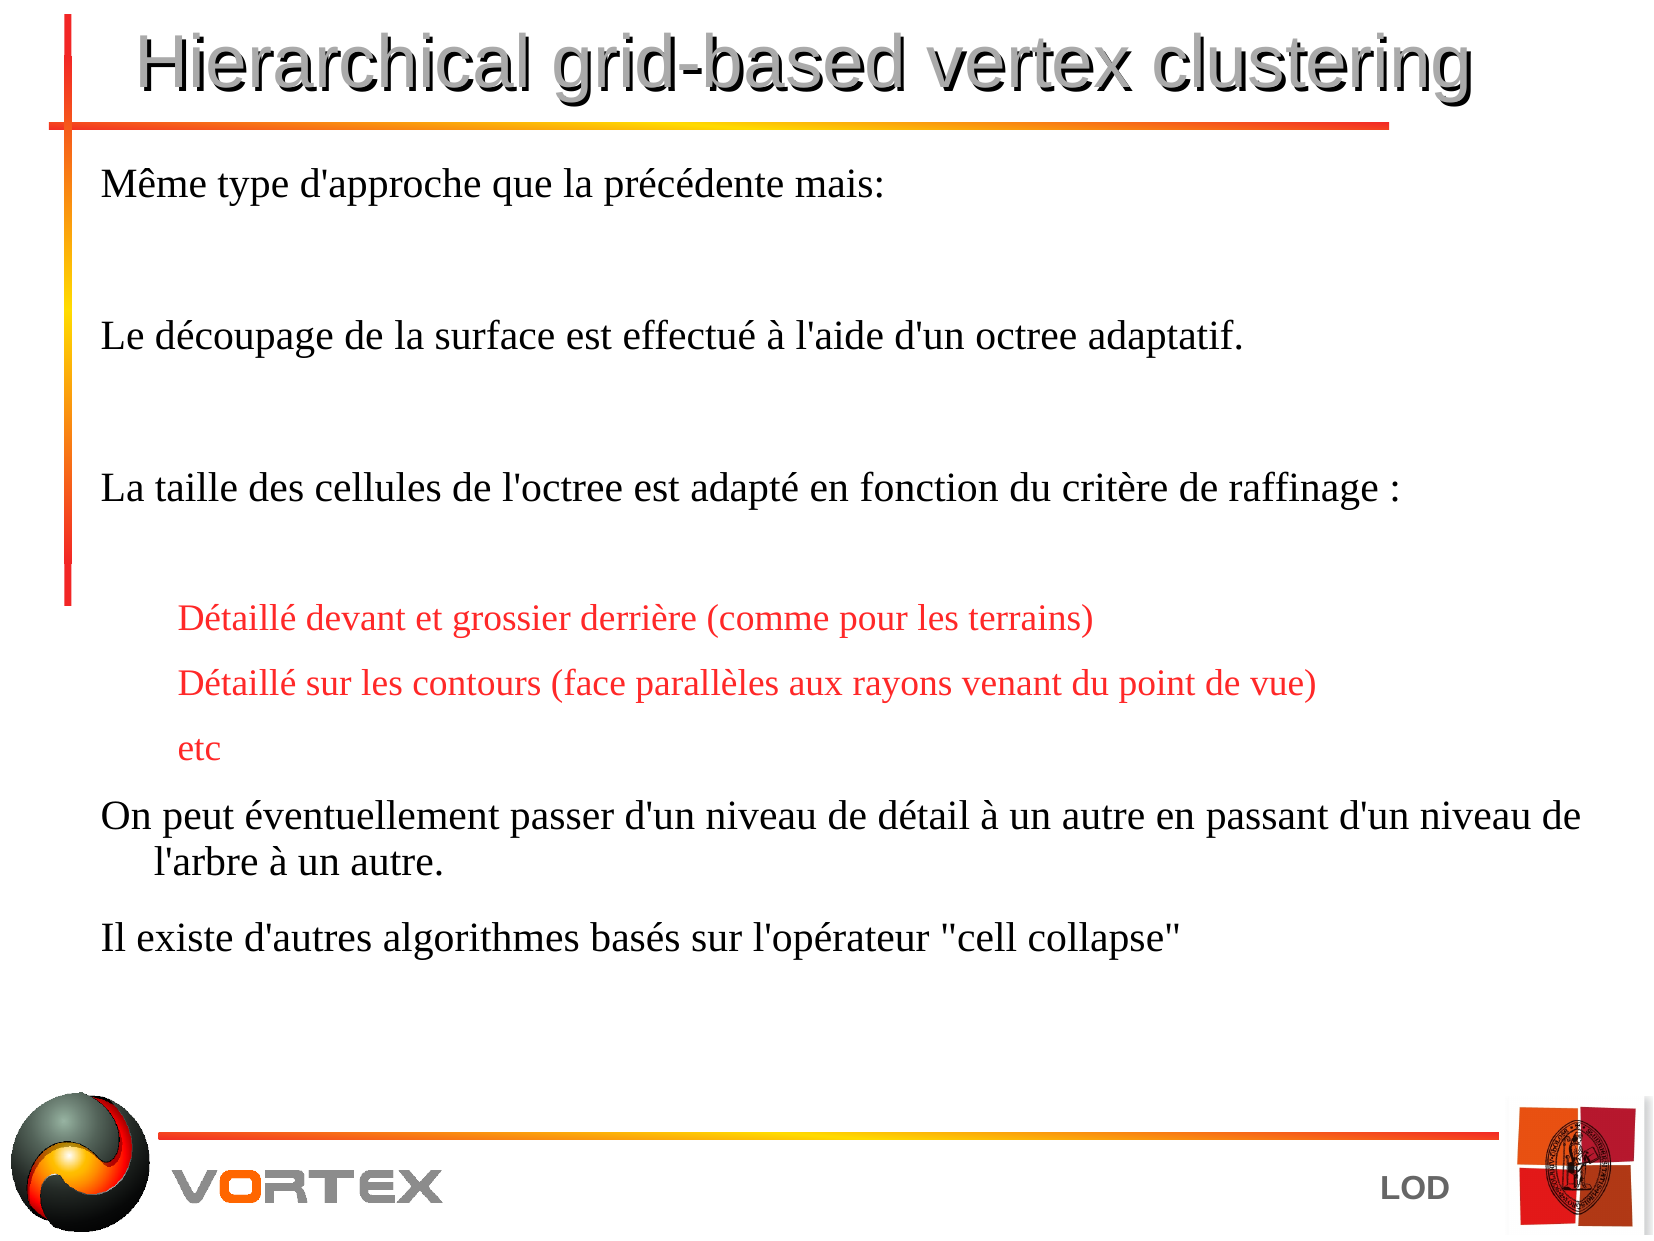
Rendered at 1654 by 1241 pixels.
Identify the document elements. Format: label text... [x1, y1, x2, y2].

title Hierarchical grid-based vertex clustering [82, 4, 1526, 120]
picture [1505, 1096, 1653, 1235]
picture [11, 1092, 443, 1232]
list Même type d'approche que la précédente mais: Le découpage de la surface est effectué à l'aide d'un octree adaptatif. La taille des cellules de l'octree est adapté en fonction du critère de raffinage : Détaillé devant et grossier derrière (comme pour les terrains) Détaillé sur les contours (face parallèles aux rayons venant du point de vue) etc On peut éventuellement passer d'un niveau de détail à un autre en passant d'un niveau de l'arbre à un autre. Il existe d'autres algorithmes basés sur l'opérateur "cell collapse" [82, 160, 1595, 1103]
